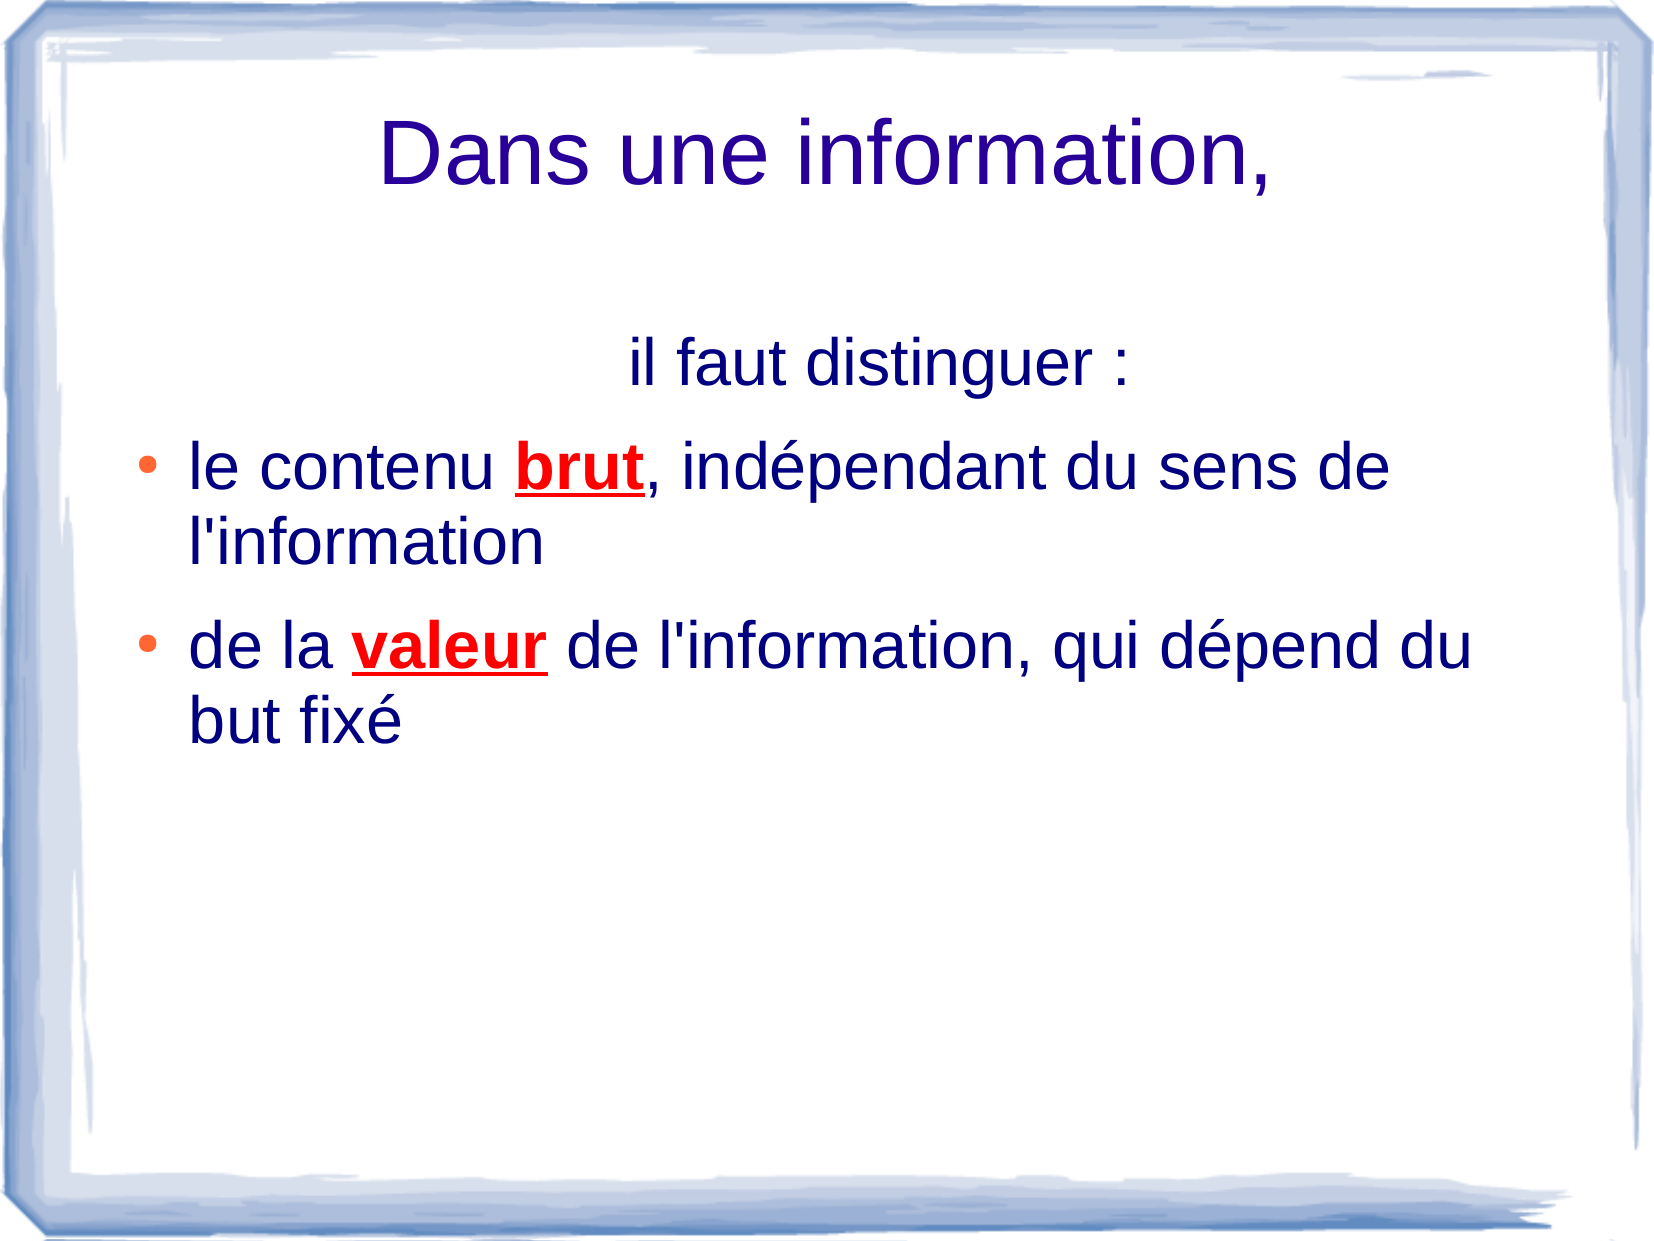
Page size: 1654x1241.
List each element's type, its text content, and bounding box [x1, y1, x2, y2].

picture [0, 0, 1654, 1241]
title Dans une information, [82, 49, 1571, 257]
list il faut distinguer : le contenu brut, indépendant du sens de l'information de la valeur de l'information, qui dépend du but fixé [118, 324, 1571, 1045]
